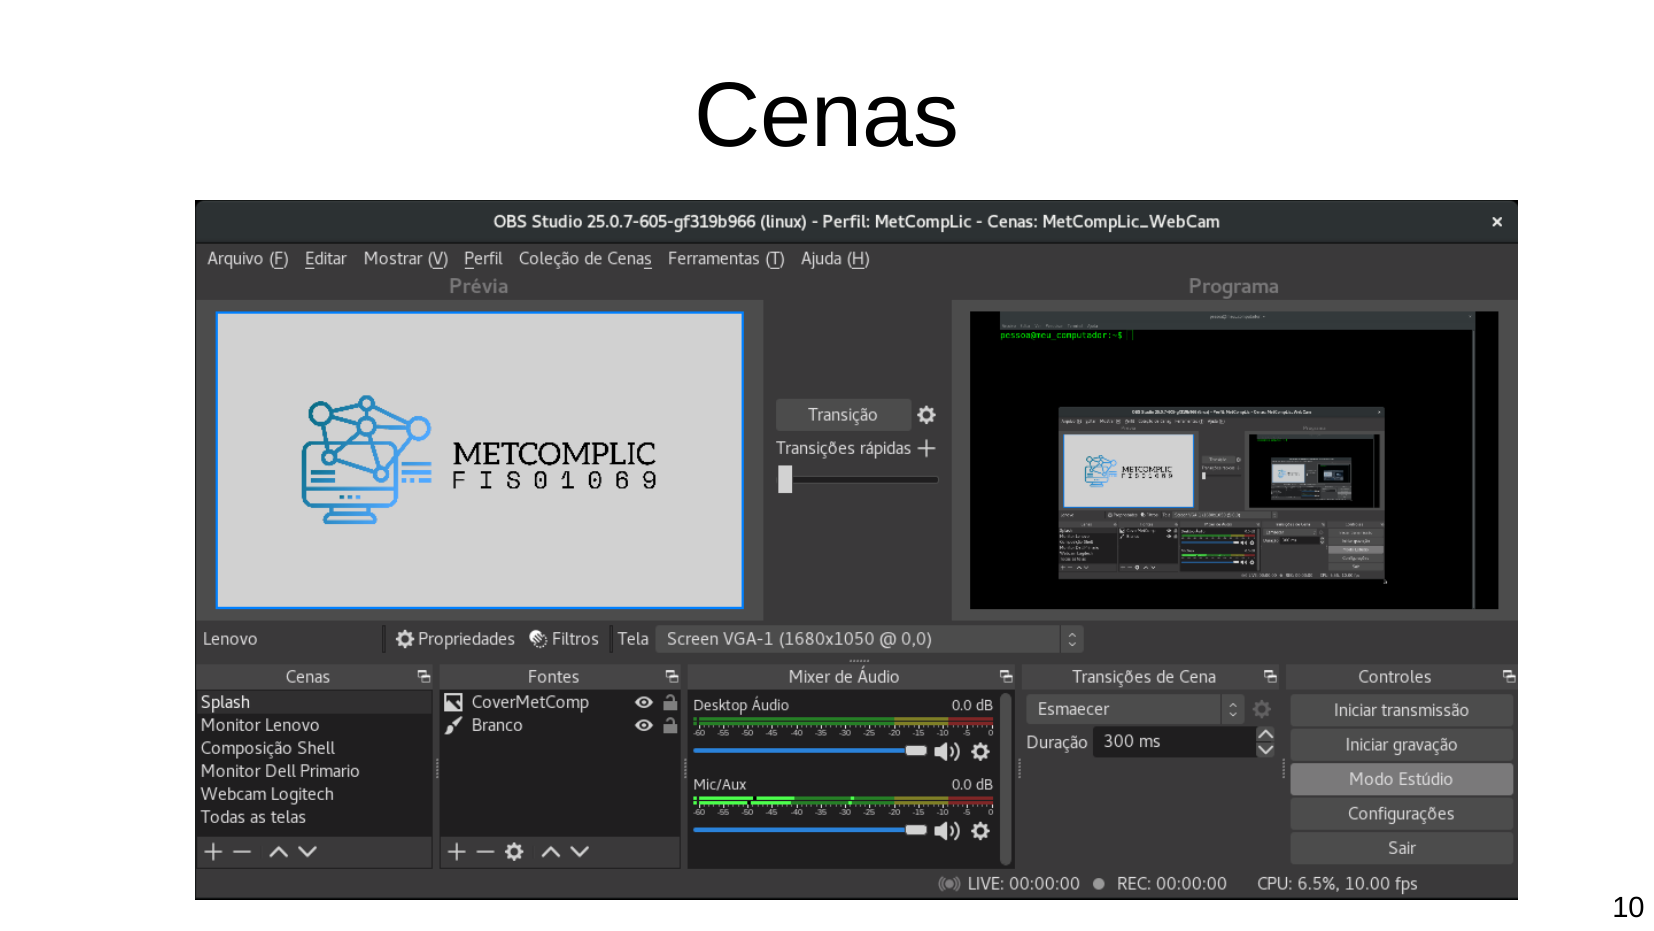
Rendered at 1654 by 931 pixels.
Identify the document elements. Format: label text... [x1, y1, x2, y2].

picture [195, 200, 1518, 901]
title Cenas [82, 37, 1571, 193]
